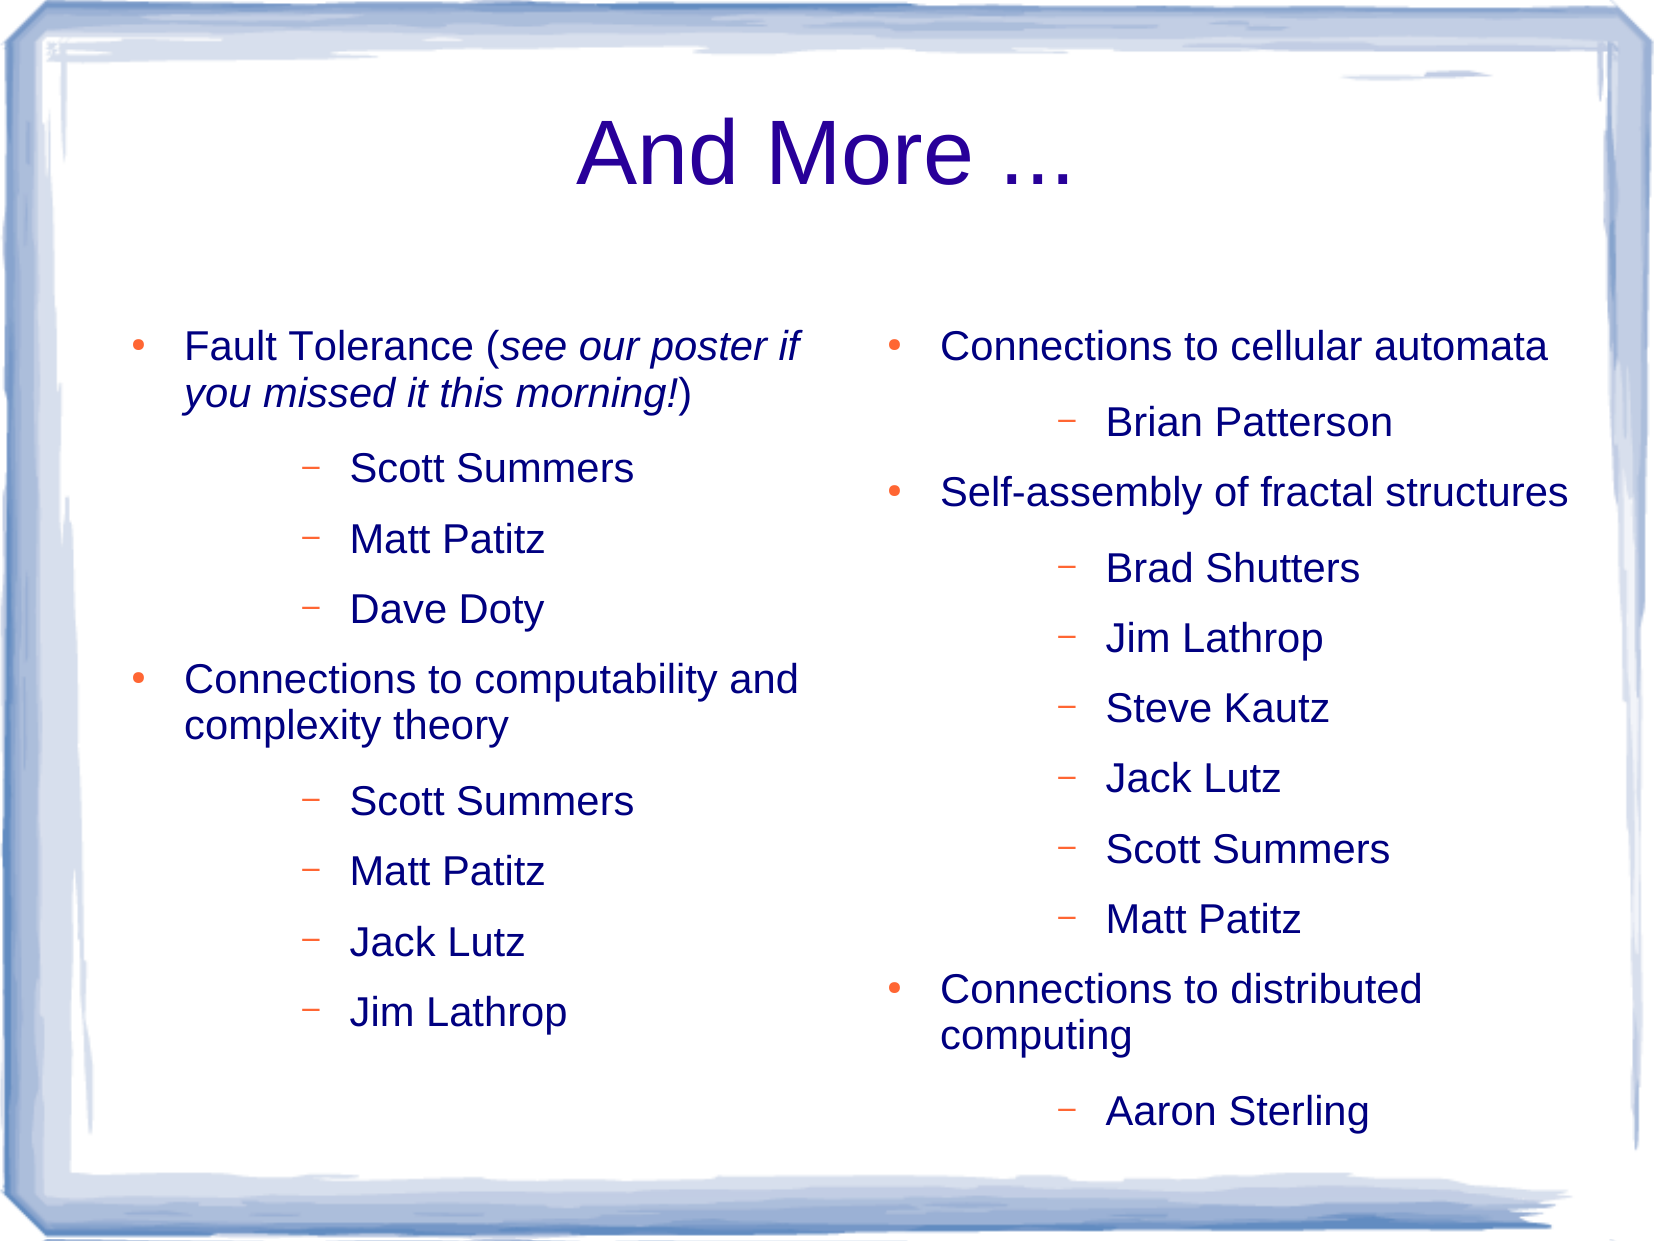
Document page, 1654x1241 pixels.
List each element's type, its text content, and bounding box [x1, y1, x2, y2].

picture [0, 0, 1654, 1241]
list Fault Tolerance (see our poster if you missed it this morning!) Scott Summers Matt Patitz Dave Doty Connections to computability and complexity theory Scott Summers Matt Patitz Jack Lutz Jim Lathrop [113, 322, 823, 1127]
title And More ... [82, 49, 1571, 257]
list Connections to cellular automata Brian Patterson Self-assembly of fractal structures Brad Shutters Jim Lathrop Steve Kautz Jack Lutz Scott Summers Matt Patitz Connections to distributed computing Aaron Sterling [869, 322, 1579, 1142]
